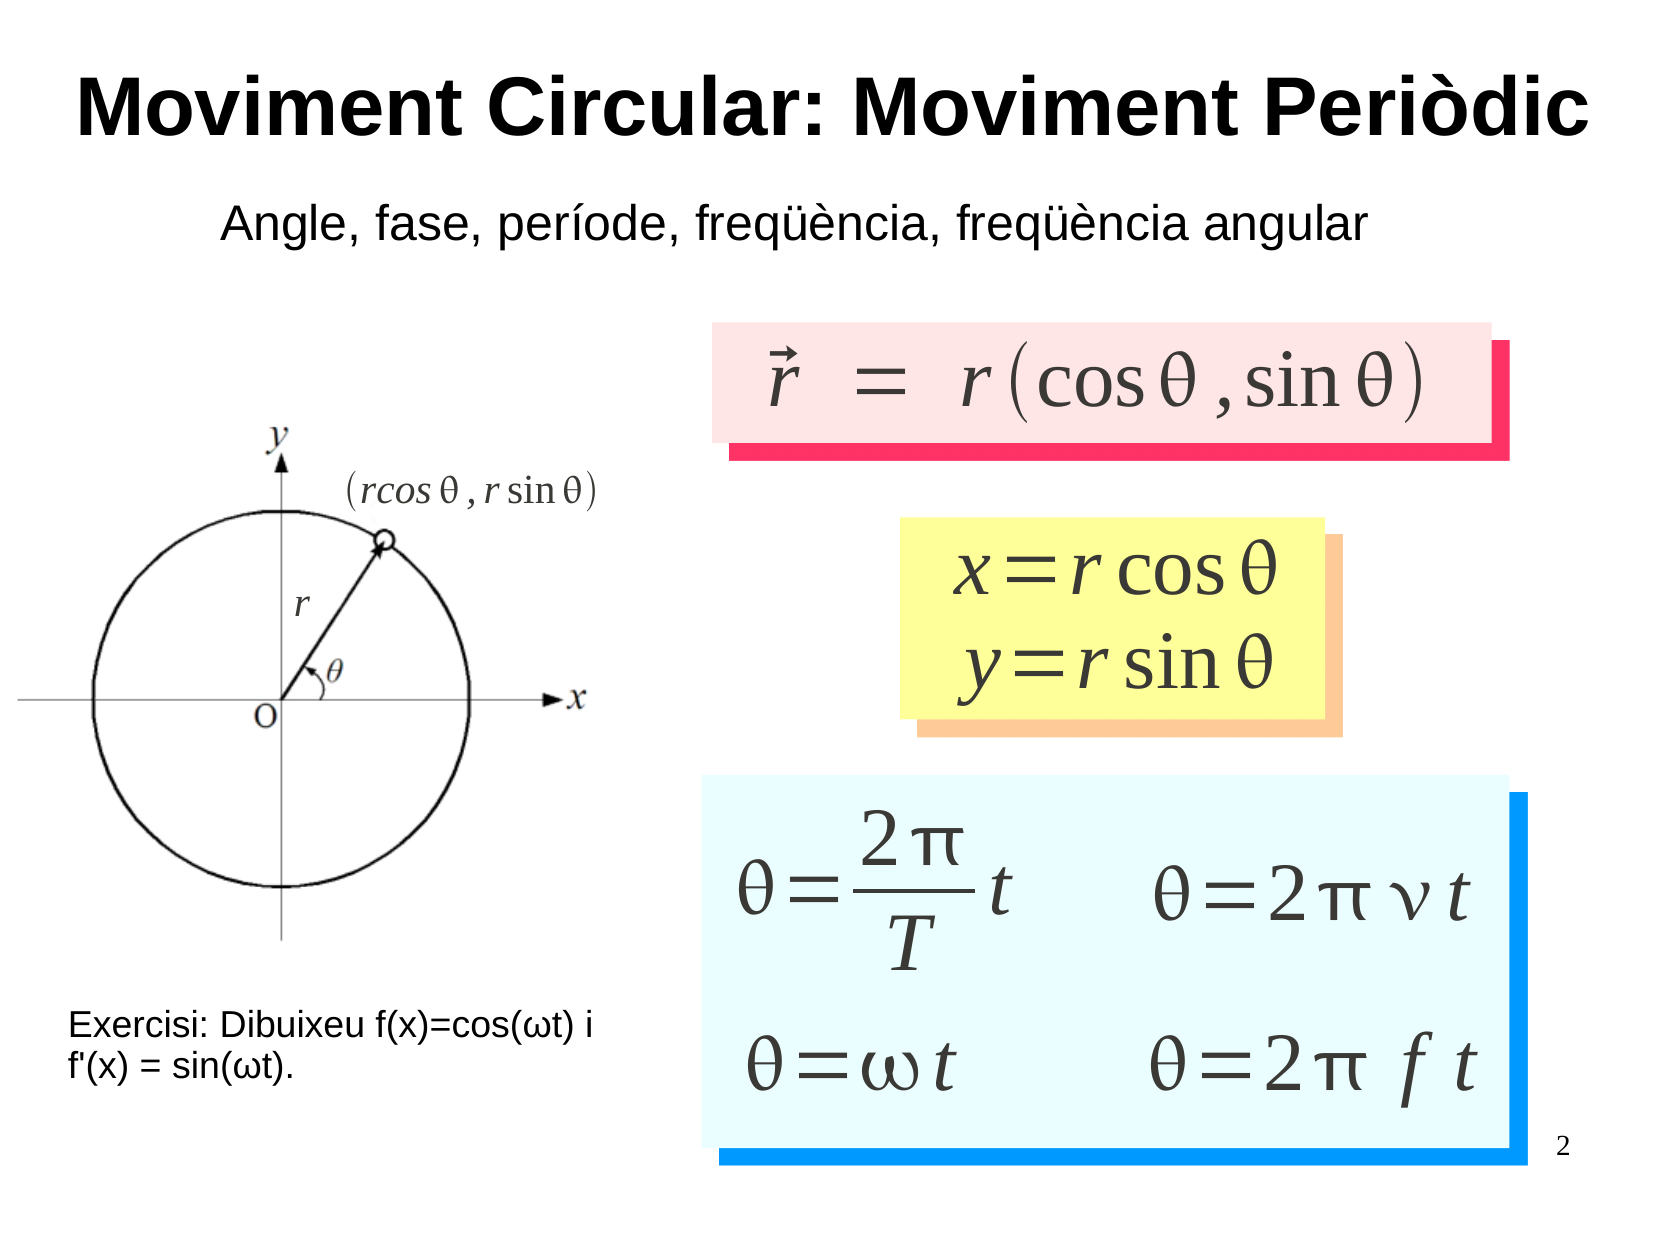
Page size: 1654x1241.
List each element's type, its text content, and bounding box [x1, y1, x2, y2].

chart [338, 465, 605, 514]
text_box [701, 774, 1510, 1149]
chart [942, 520, 1288, 707]
chart [758, 333, 1435, 429]
chart [1144, 847, 1475, 939]
chart [737, 1017, 962, 1110]
chart [286, 579, 316, 626]
text_box [712, 322, 1492, 443]
text_box Exercisi: Dibuixeu f(x)=cos(ωt) i f'(x) = sin(ωt). [53, 995, 635, 1095]
text_box Angle, fase, període, freqüència, freqüència angular [205, 188, 1425, 259]
picture [10, 418, 594, 948]
text_box Moviment Circular: Moviment Periòdic [60, 53, 1609, 161]
chart [1139, 1017, 1483, 1110]
text_box [900, 517, 1326, 720]
chart [727, 792, 1017, 989]
